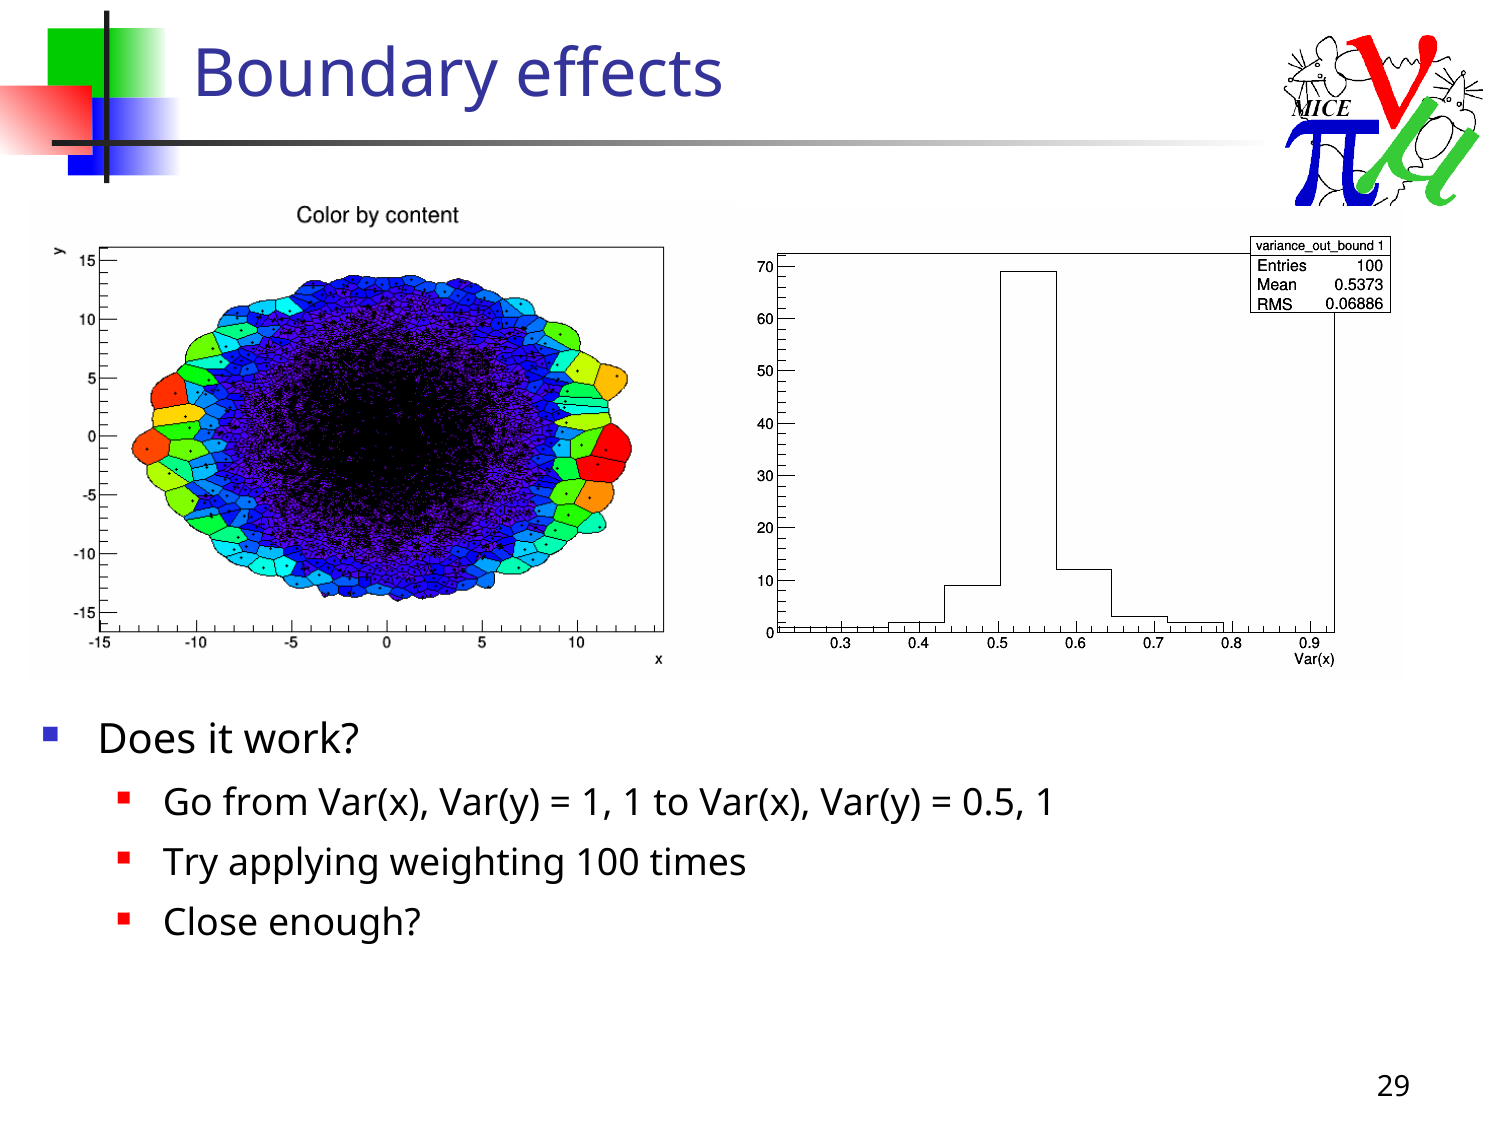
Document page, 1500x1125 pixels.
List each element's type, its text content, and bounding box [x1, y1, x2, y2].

title Boundary effects [191, 0, 1471, 164]
list Does it work? Go from Var(x), Var(y) = 1, 1 to Var(x), Var(y) = 0.5, 1 Try applying weighting 100 times Close enough? [40, 708, 1477, 966]
picture [29, 5, 1500, 680]
